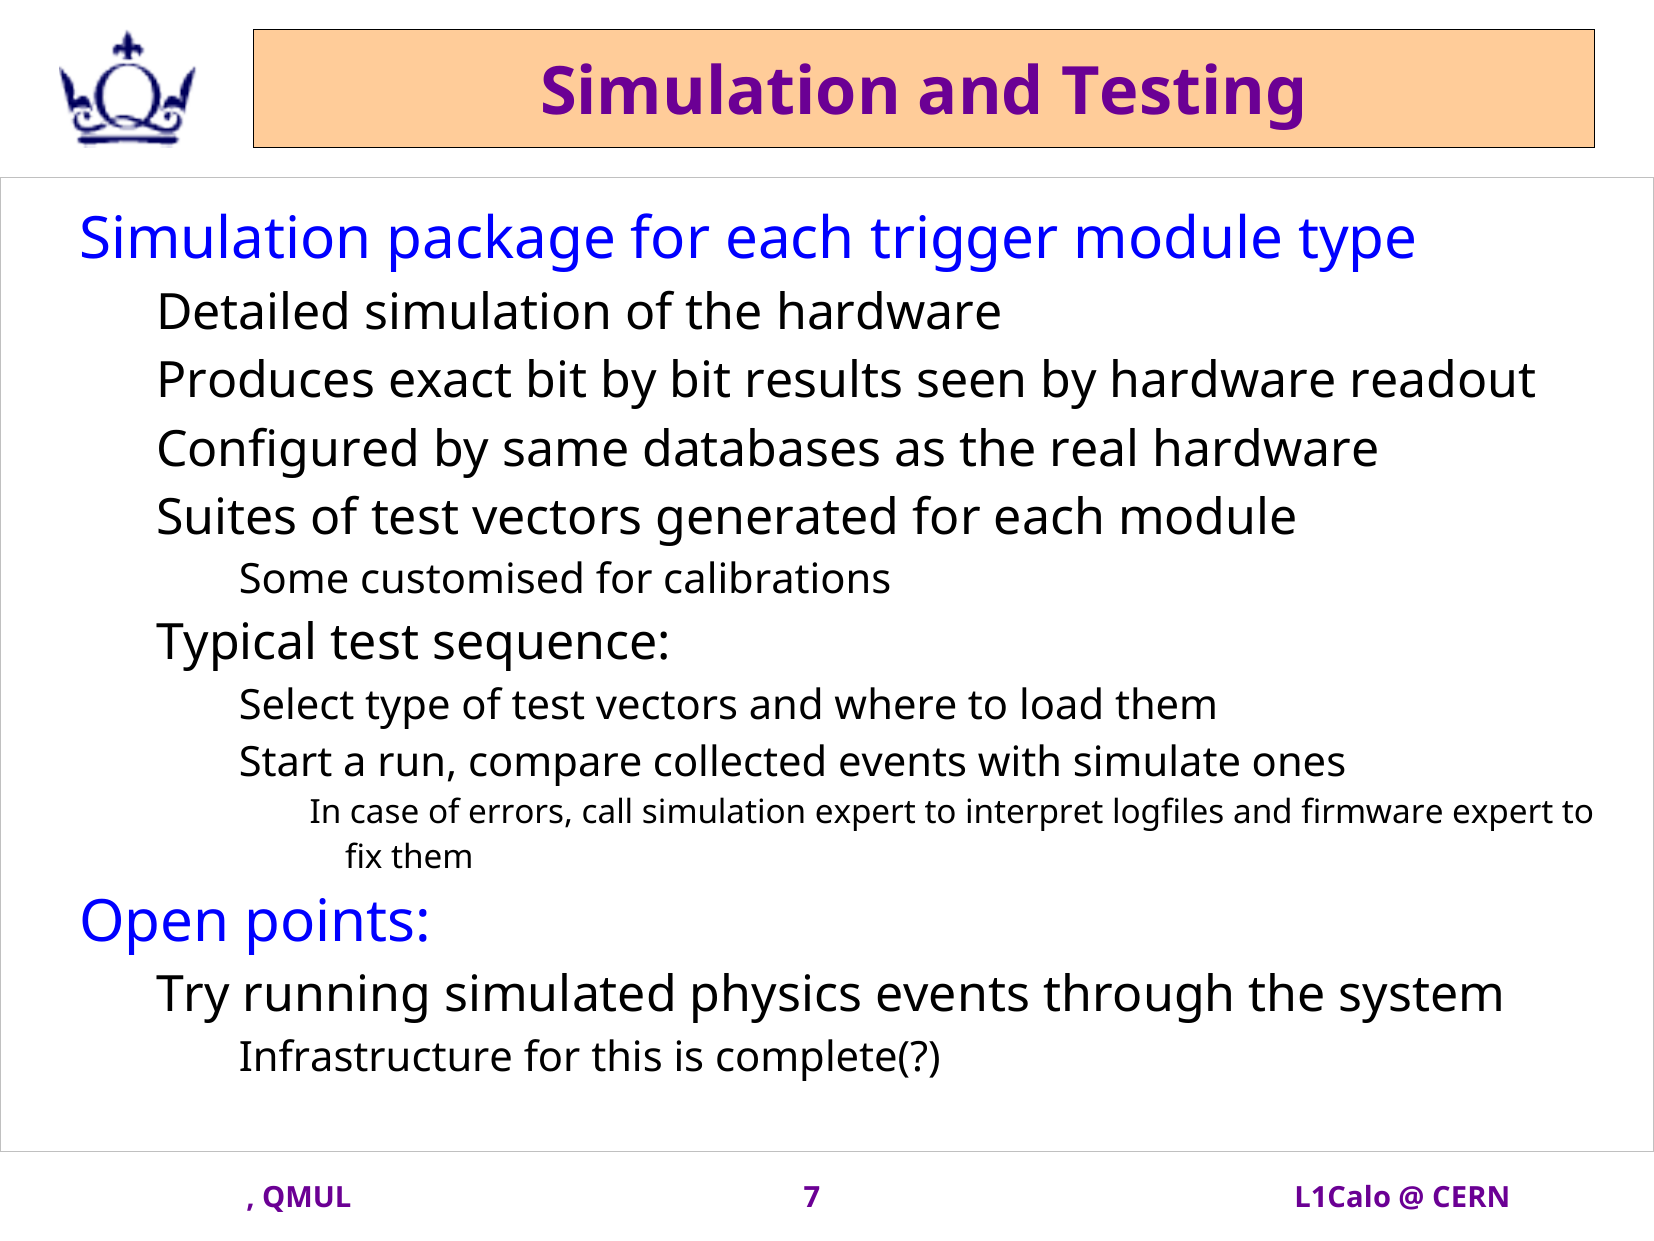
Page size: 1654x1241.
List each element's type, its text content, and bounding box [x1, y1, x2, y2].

list Simulation package for each trigger module type Detailed simulation of the hardware Produces exact bit by bit results seen by hardware readout Configured by same databases as the real hardware Suites of test vectors generated for each module Some customised for calibrations Typical test sequence: Select type of test vectors and where to load them Start a run, compare collected events with simulate ones In case of errors, call simulation expert to interpret logfiles and firmware expert to fix them Open points: Try running simulated physics events through the system Infrastructure for this is complete(?) [61, 196, 1605, 1117]
title Simulation and Testing [253, 29, 1595, 148]
picture [59, 29, 200, 148]
